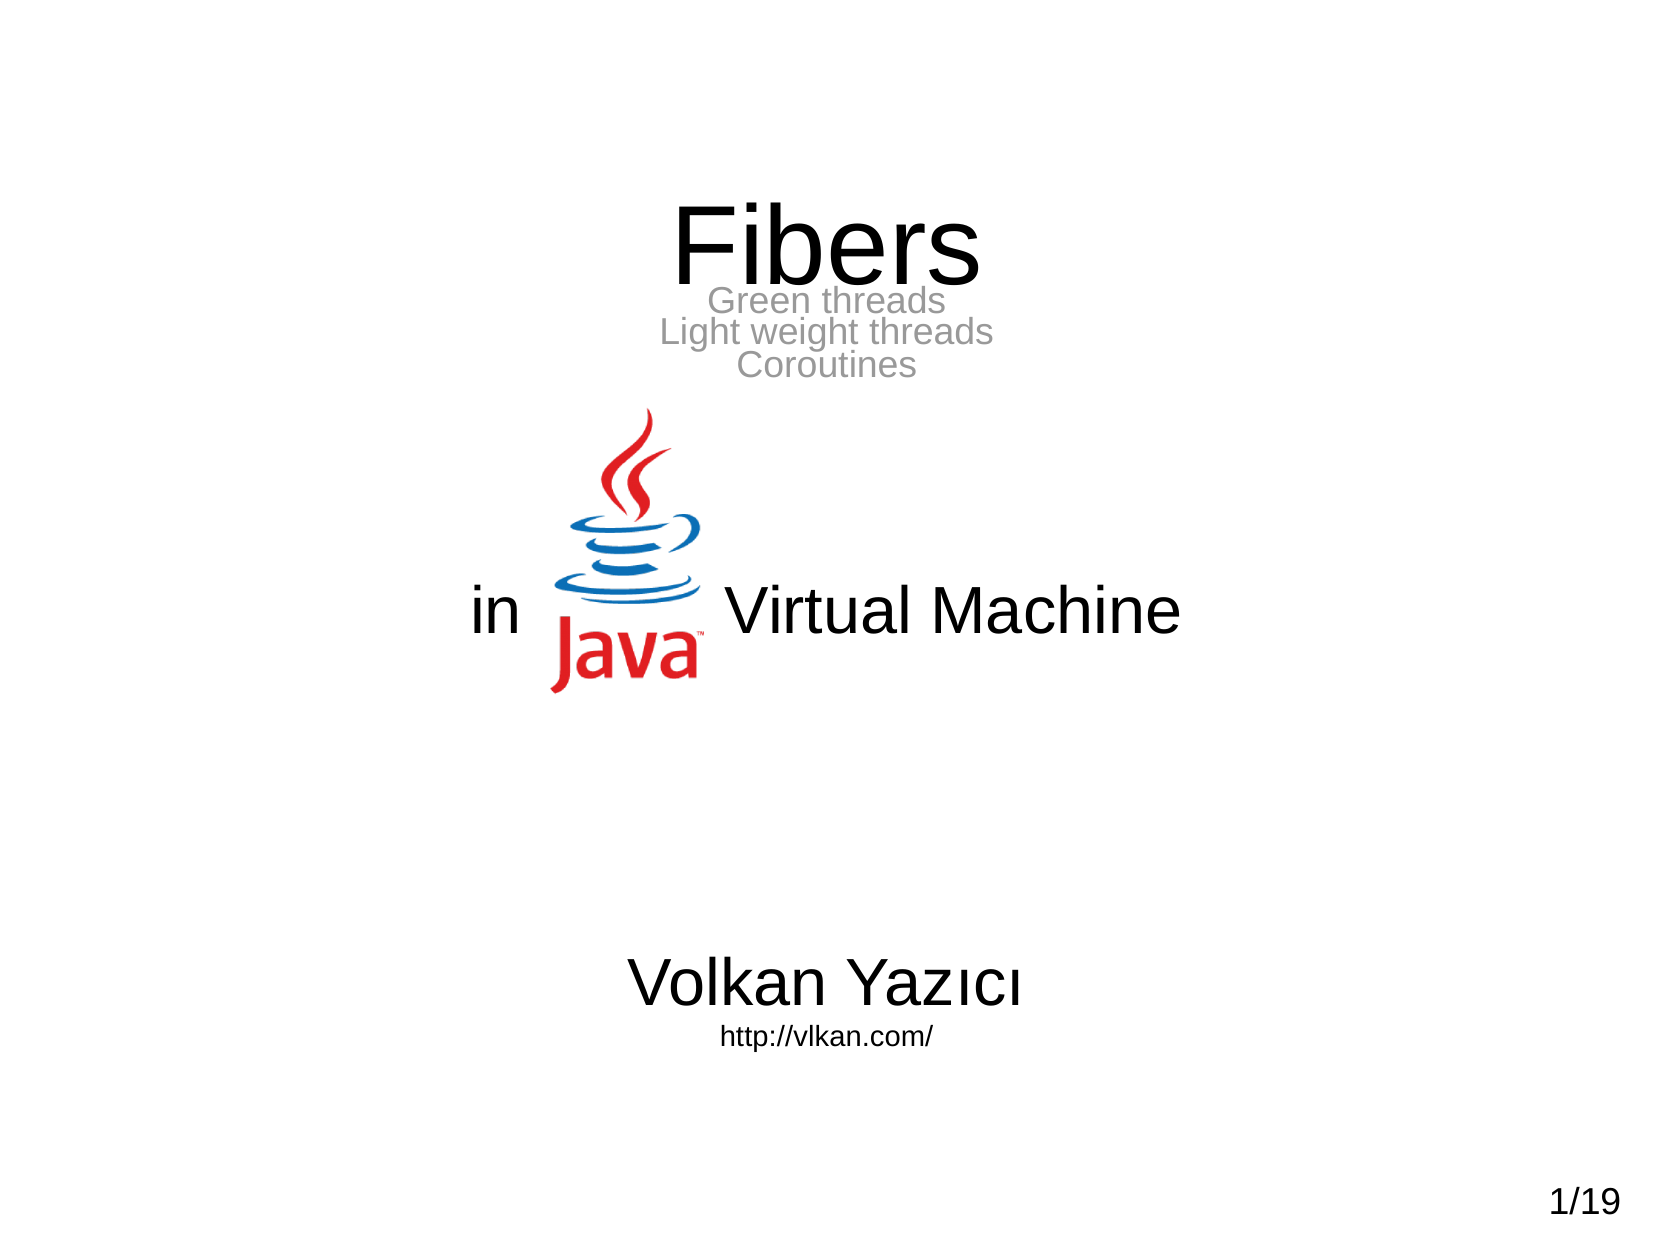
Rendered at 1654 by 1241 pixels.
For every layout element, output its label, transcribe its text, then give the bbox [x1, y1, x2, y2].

picture [458, 382, 796, 720]
subtitle Fibers Green threads Light weight threads Coroutines in Virtual Machine [82, 167, 1571, 826]
text_box Volkan Yazıcı http://vlkan.com/ [82, 826, 1571, 1241]
